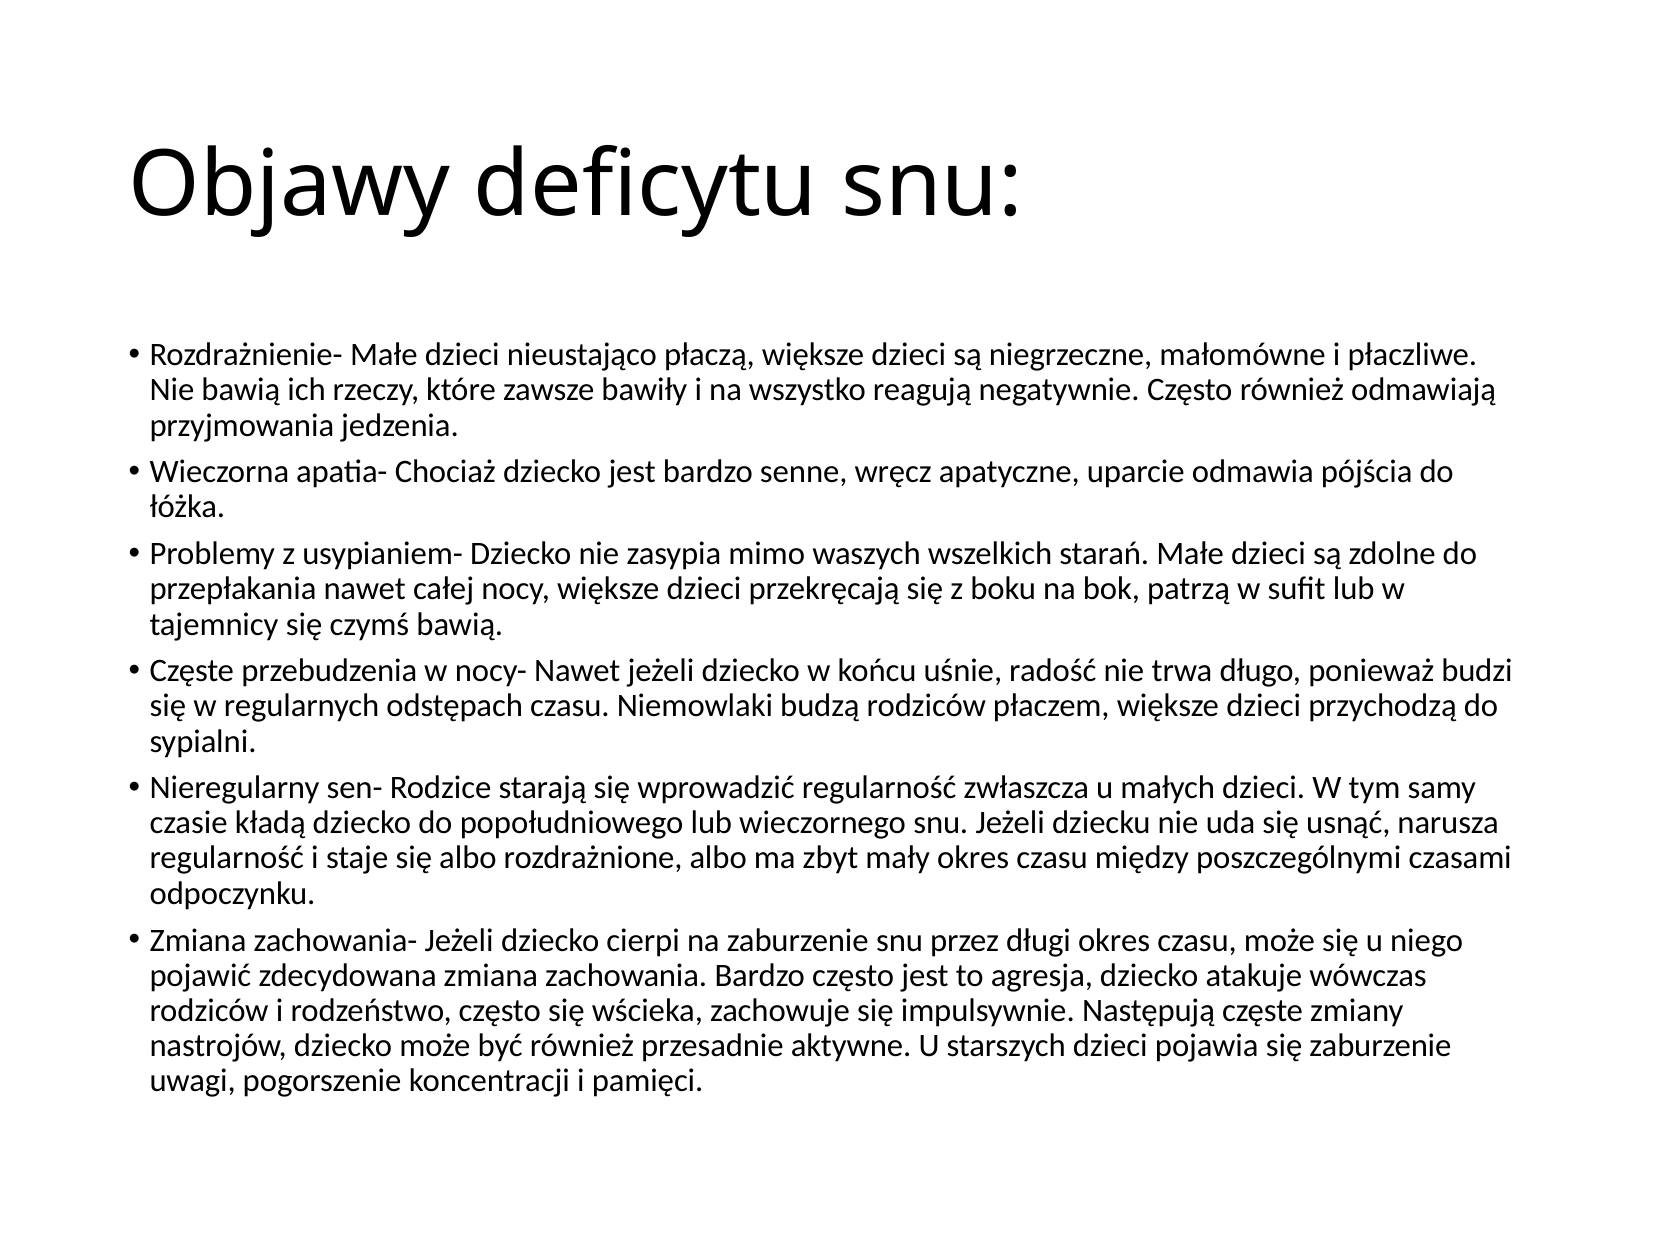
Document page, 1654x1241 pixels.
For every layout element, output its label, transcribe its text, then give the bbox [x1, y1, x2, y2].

list Rozdrażnienie- Małe dzieci nieustająco płaczą, większe dzieci są niegrzeczne, małomówne i płaczliwe. Nie bawią ich rzeczy, które zawsze bawiły i na wszystko reagują negatywnie. Często również odmawiają przyjmowania jedzenia. Wieczorna apatia- Chociaż dziecko jest bardzo senne, wręcz apatyczne, uparcie odmawia pójścia do łóżka. Problemy z usypianiem- Dziecko nie zasypia mimo waszych wszelkich starań. Małe dzieci są zdolne do przepłakania nawet całej nocy, większe dzieci przekręcają się z boku na bok, patrzą w sufit lub w tajemnicy się czymś bawią. Częste przebudzenia w nocy- Nawet jeżeli dziecko w końcu uśnie, radość nie trwa długo, ponieważ budzi się w regularnych odstępach czasu. Niemowlaki budzą rodziców płaczem, większe dzieci przychodzą do sypialni. Nieregularny sen- Rodzice starają się wprowadzić regularność zwłaszcza u małych dzieci. W tym samy czasie kładą dziecko do popołudniowego lub wieczornego snu. Jeżeli dziecku nie uda się usnąć, narusza regularność i staje się albo rozdrażnione, albo ma zbyt mały okres czasu między poszczególnymi czasami odpoczynku. Zmiana zachowania- Jeżeli dziecko cierpi na zaburzenie snu przez długi okres czasu, może się u niego pojawić zdecydowana zmiana zachowania. Bardzo często jest to agresja, dziecko atakuje wówczas rodziców i rodzeństwo, często się wścieka, zachowuje się impulsywnie. Następują częste zmiany nastrojów, dziecko może być również przesadnie aktywne. U starszych dzieci pojawia się zaburzenie uwagi, pogorszenie koncentracji i pamięci. [113, 330, 1540, 1117]
title Objawy deficytu snu: [113, 65, 1540, 306]
